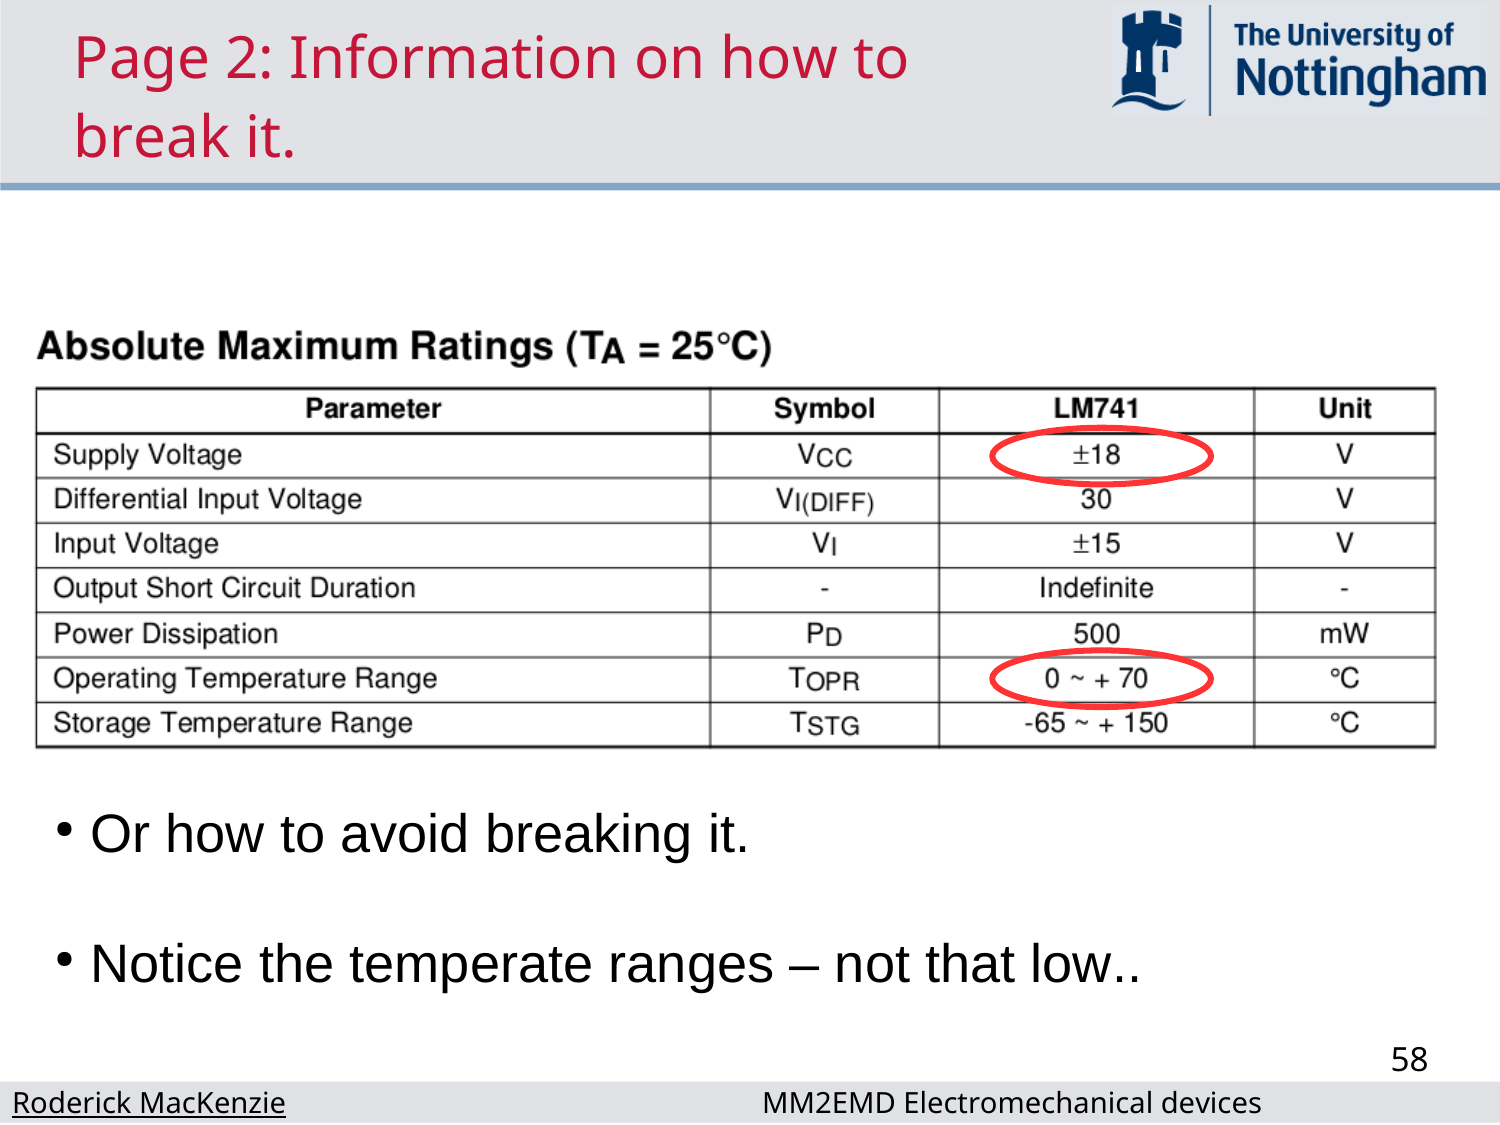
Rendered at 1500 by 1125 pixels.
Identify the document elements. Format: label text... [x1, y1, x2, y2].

picture [1111, 4, 1487, 116]
title Page 2: Information on how to break it. [59, 0, 1053, 205]
picture [7, 322, 1463, 758]
text_box <number> [1375, 1030, 1500, 1101]
text_box Or how to avoid breaking it. Notice the temperate ranges – not that low.. [40, 790, 1251, 1066]
